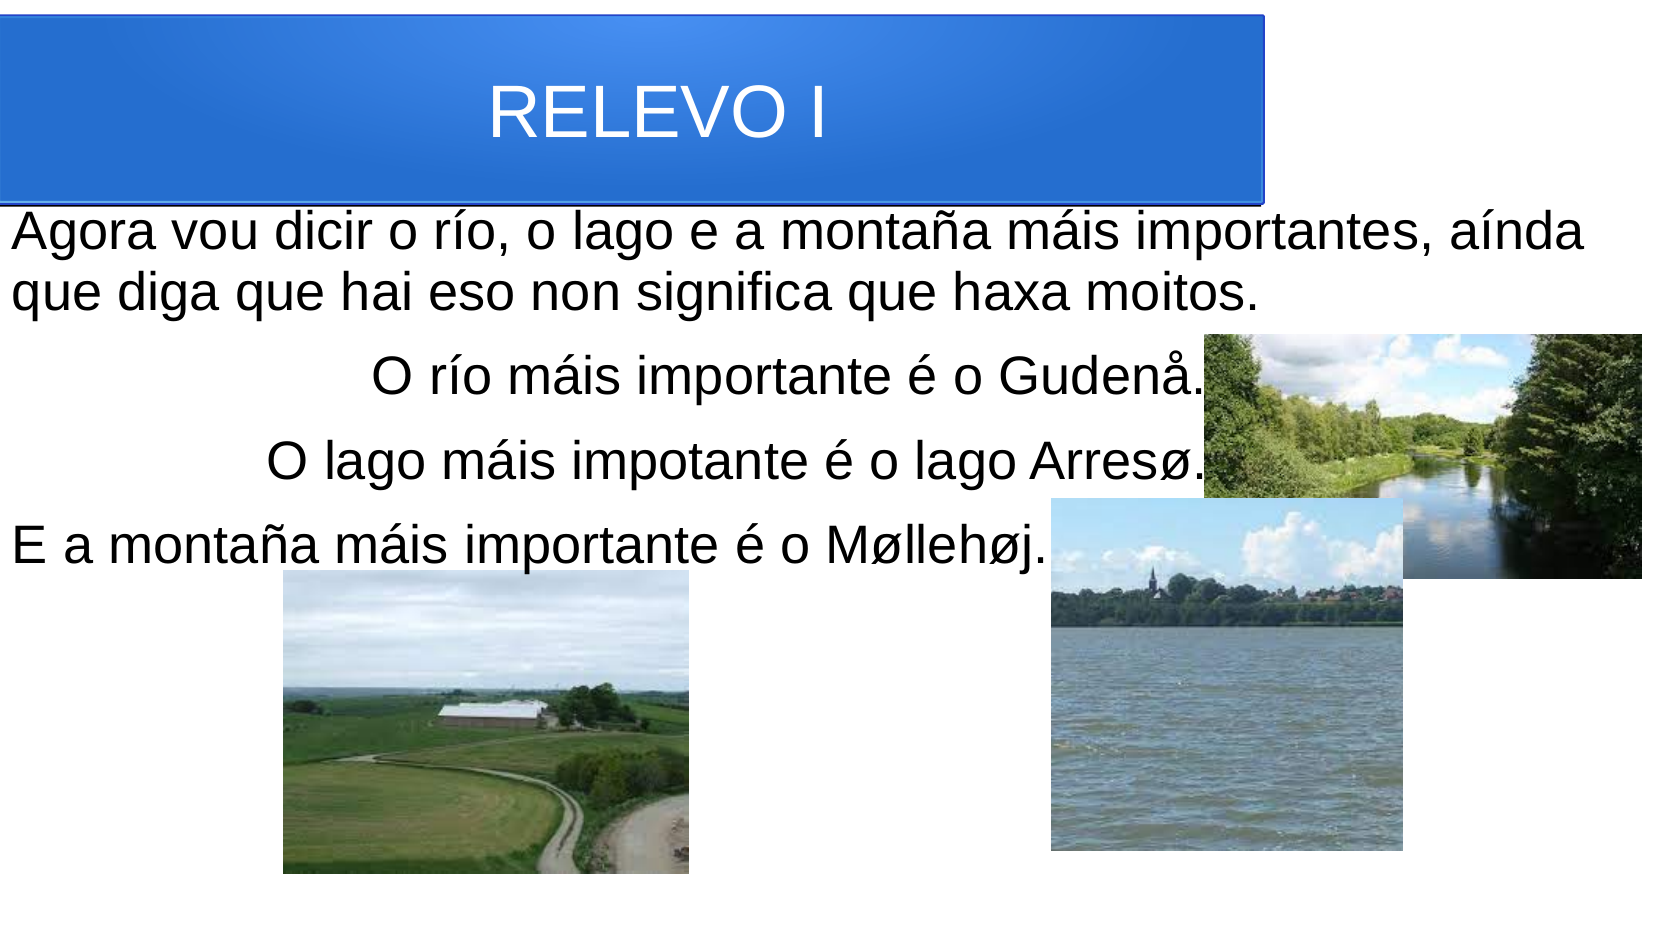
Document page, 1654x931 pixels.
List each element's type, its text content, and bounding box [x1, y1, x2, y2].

picture [1051, 498, 1403, 851]
title RELEVO I [82, 35, 1235, 189]
picture [1595, 334, 1642, 579]
list Agora vou dicir o río, o lago e a montaña máis importantes, aínda que diga que hai eso non significa que haxa moitos. O río máis importante é o Gudenå. O lago máis impotante é o lago Arresø. E a montaña máis importante é o Møllehøj. [0, 200, 1595, 927]
